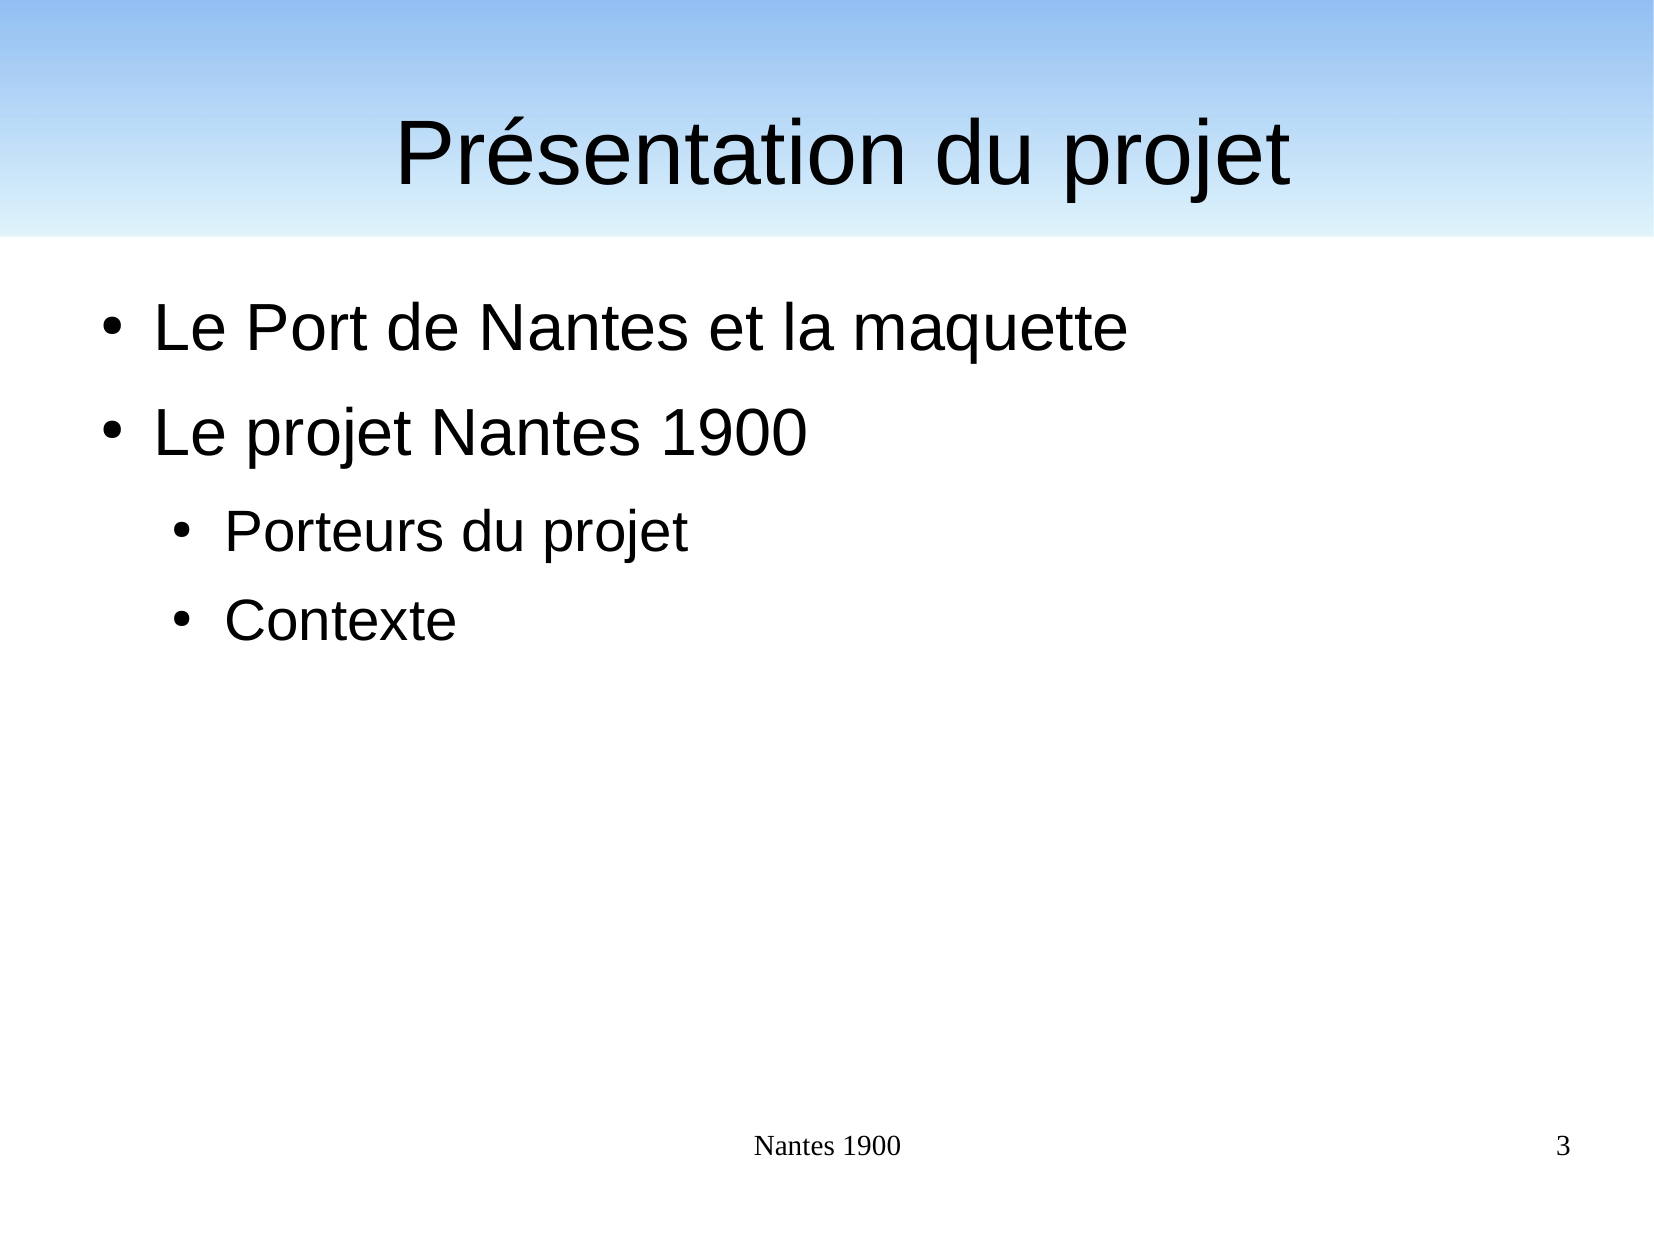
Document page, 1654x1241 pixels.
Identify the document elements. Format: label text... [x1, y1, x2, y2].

picture [0, 0, 1654, 1241]
list Le Port de Nantes et la maquette Le projet Nantes 1900 Porteurs du projet Contexte [82, 290, 1571, 1109]
title Présentation du projet [82, 49, 1571, 257]
